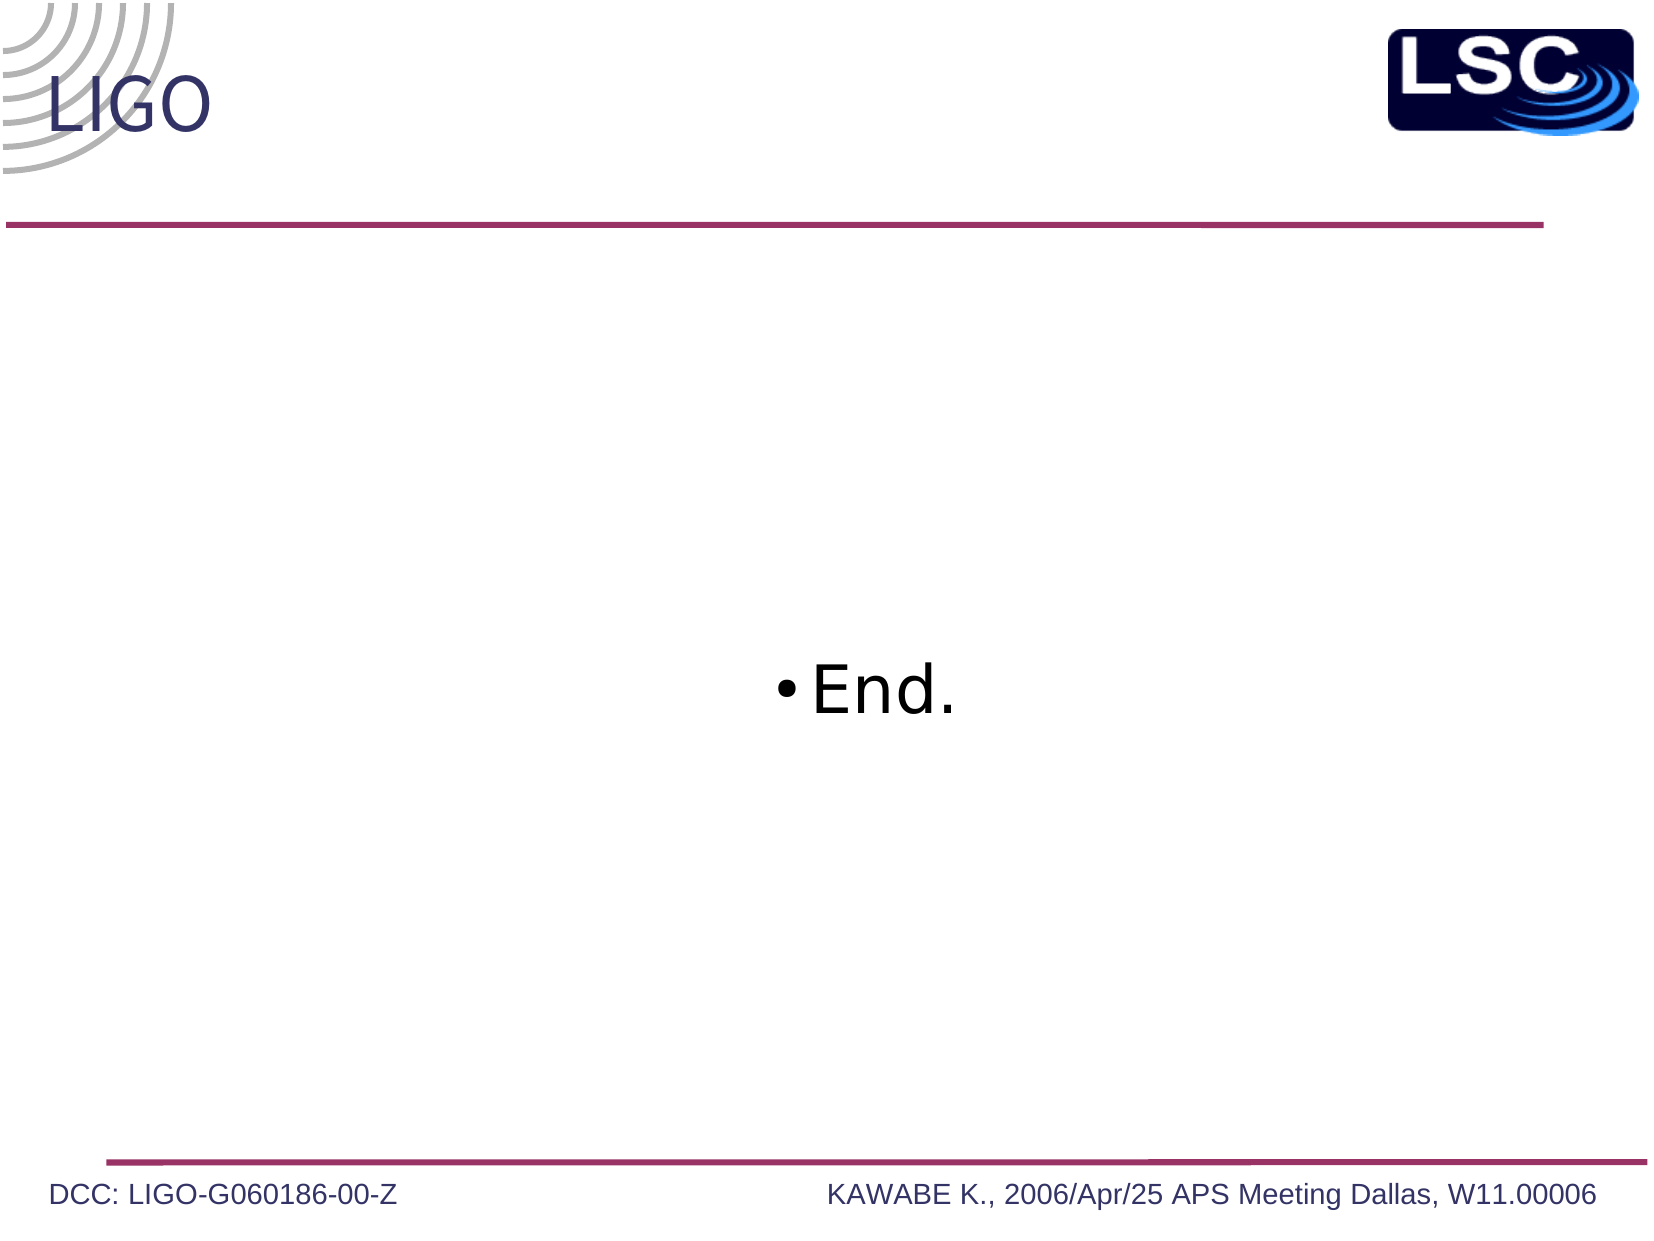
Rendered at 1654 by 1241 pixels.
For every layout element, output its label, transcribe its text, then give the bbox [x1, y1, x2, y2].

picture [1388, 29, 1639, 136]
subtitle End. [125, 300, 1538, 1082]
